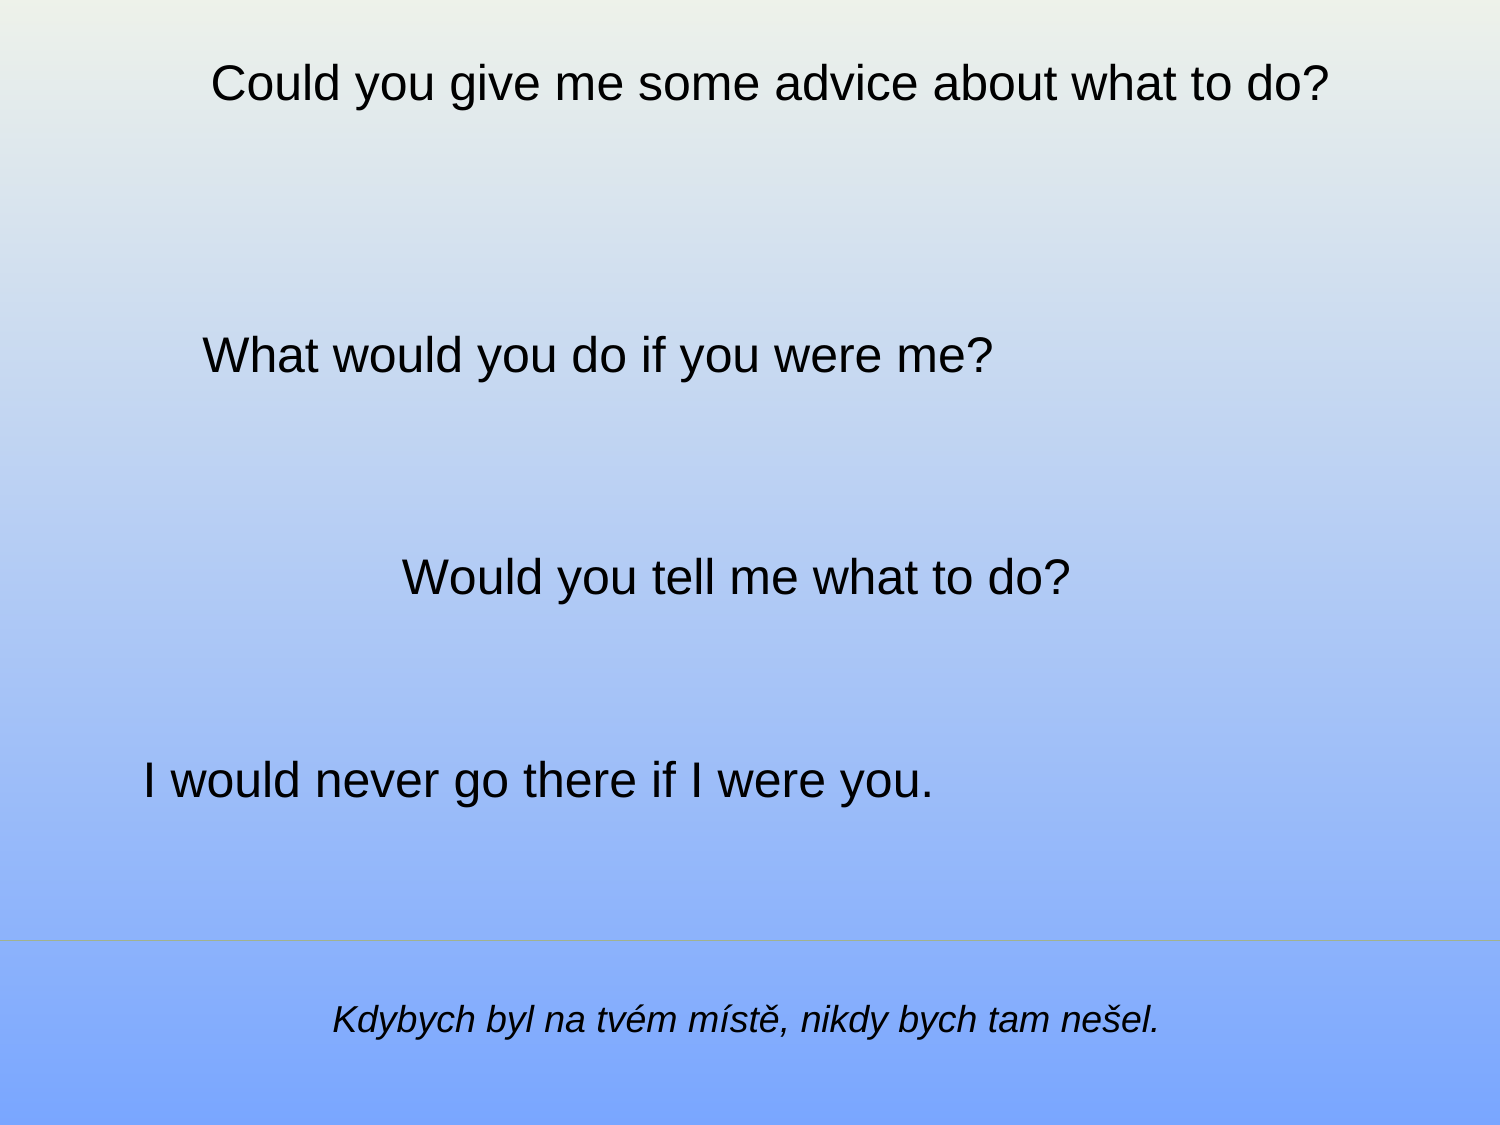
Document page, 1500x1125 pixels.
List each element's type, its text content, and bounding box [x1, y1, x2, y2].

text_box What would you do if you were me? [187, 314, 1010, 390]
text_box Would you tell me what to do? [387, 537, 1087, 613]
text_box Kdybych byl na tvém místě, nikdy bych tam nešel. [317, 987, 1176, 1049]
text_box Could you give me some advice about what to do? [41, 42, 1500, 119]
text_box I would never go there if I were you. [127, 739, 951, 816]
